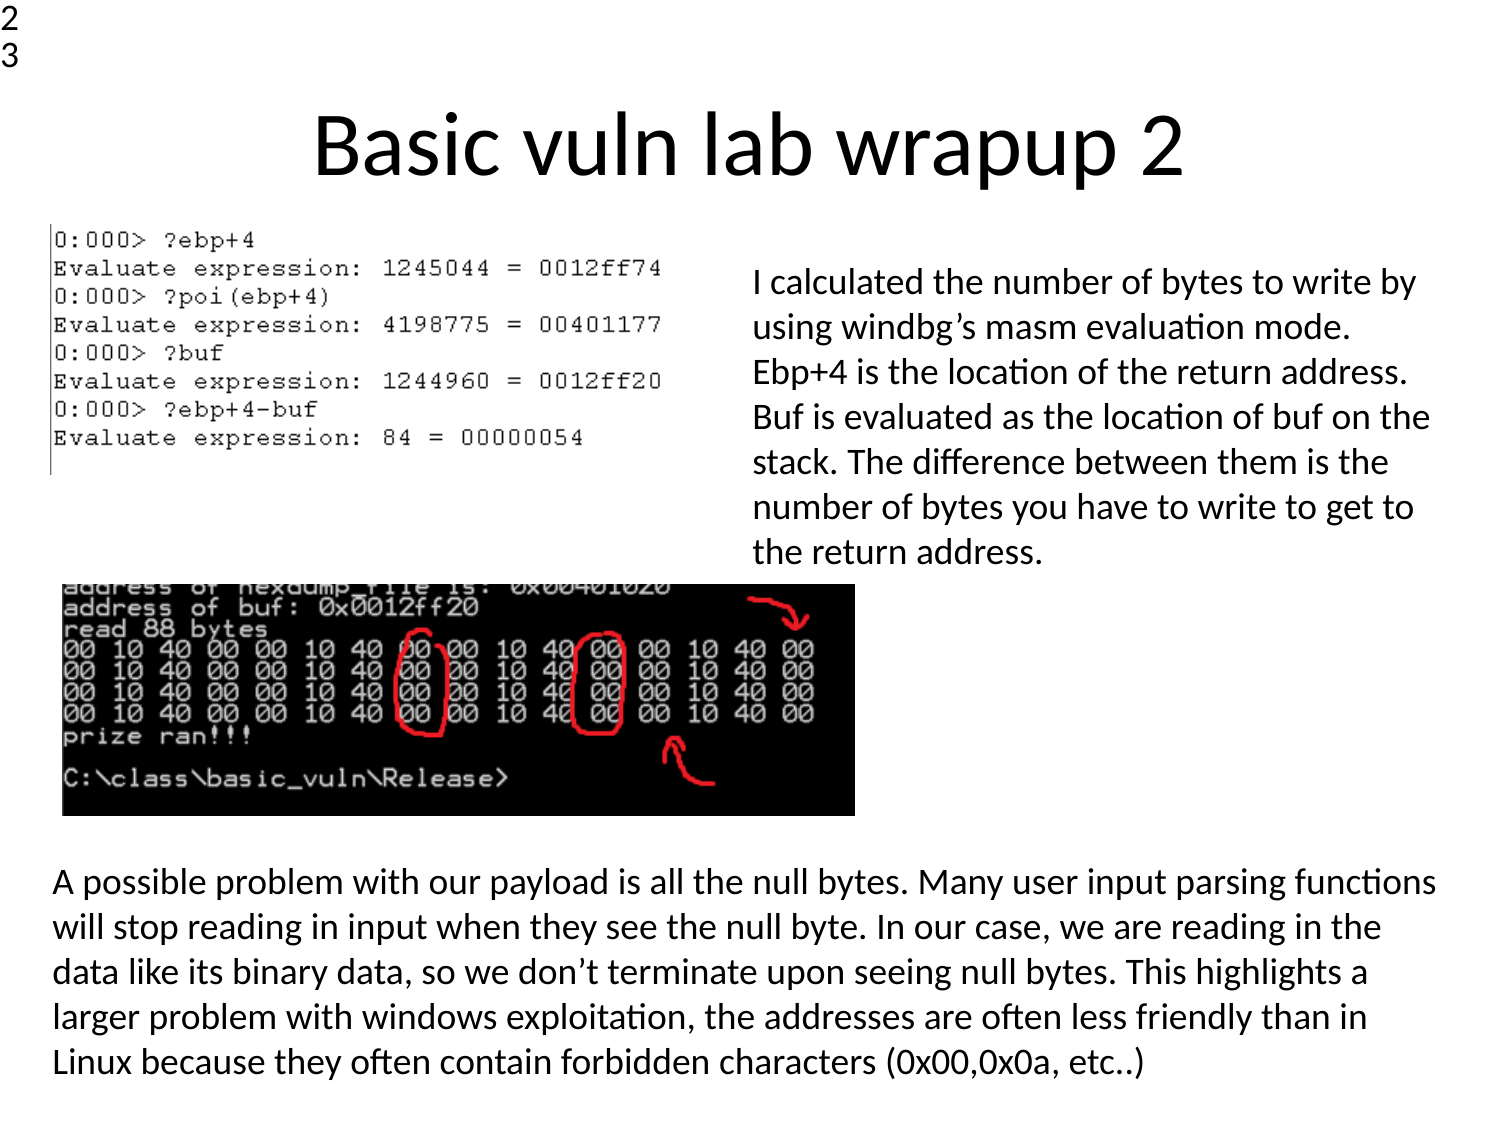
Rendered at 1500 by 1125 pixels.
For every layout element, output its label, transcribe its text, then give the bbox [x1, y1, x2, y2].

text_box A possible problem with our payload is all the null bytes. Many user input parsing functions will stop reading in input when they see the null byte. In our case, we are reading in the data like its binary data, so we don’t terminate upon seeing null bytes. This highlights a larger problem with windows exploitation, the addresses are often less friendly than in Linux because they often contain forbidden characters (0x00,0x0a, etc..) [37, 849, 1463, 1090]
picture [50, 224, 721, 475]
title Basic vuln lab wrapup 2 [75, 45, 1425, 233]
text_box I calculated the number of bytes to write by using windbg’s masm evaluation mode. Ebp+4 is the location of the return address. Buf is evaluated as the location of buf on the stack. The difference between them is the number of bytes you have to write to get to the return address. [737, 249, 1463, 580]
picture [62, 584, 855, 816]
